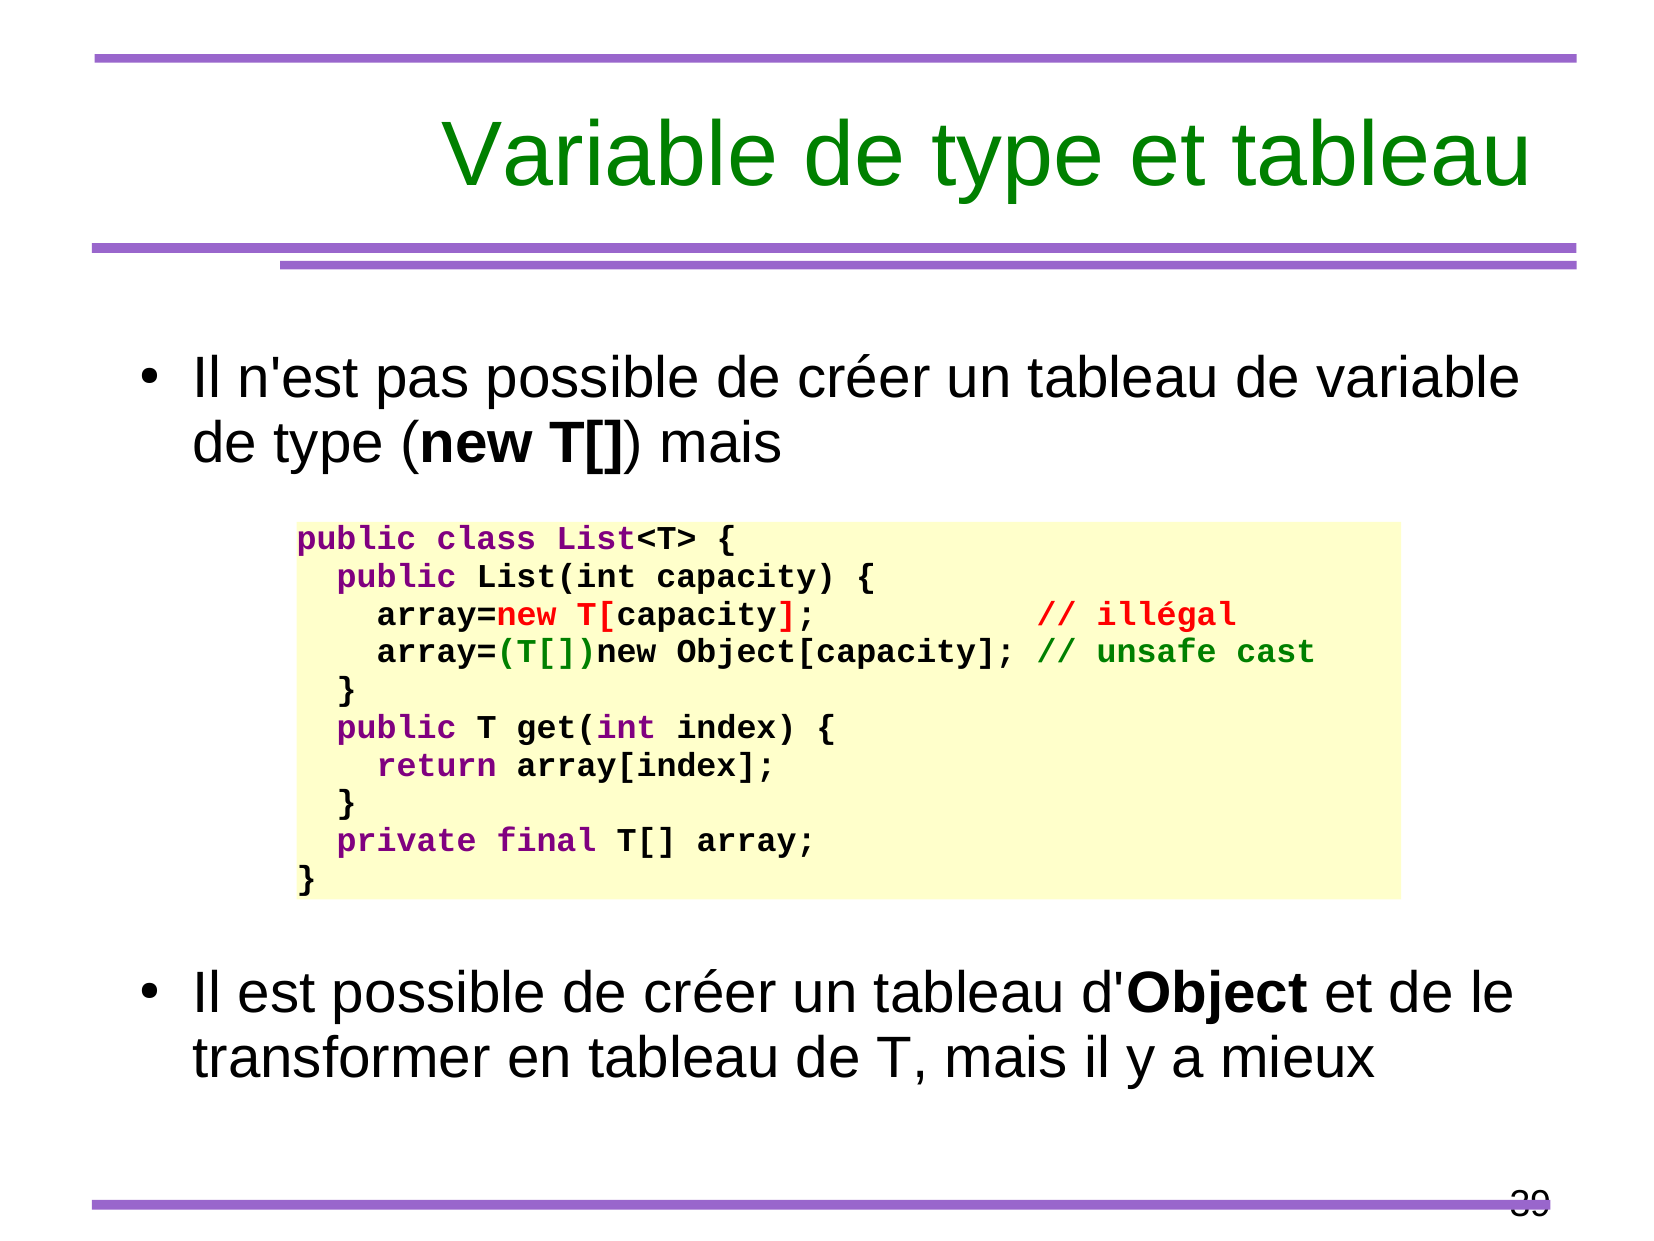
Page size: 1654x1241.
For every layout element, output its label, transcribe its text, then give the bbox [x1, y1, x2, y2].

list Il n'est pas possible de créer un tableau de variable de type (new T[]) mais Il est possible de créer un tableau d'Object et de le transformer en tableau de T, mais il y a mieux [121, 344, 1534, 1147]
text_box public class List<T> { public List(int capacity) { array=new T[capacity]; // illégal array=(T[])new Object[capacity]; // unsafe cast } public T get(int index) { return array[index]; } private final T[] array; } [296, 521, 1402, 900]
title Variable de type et tableau [121, 49, 1534, 257]
